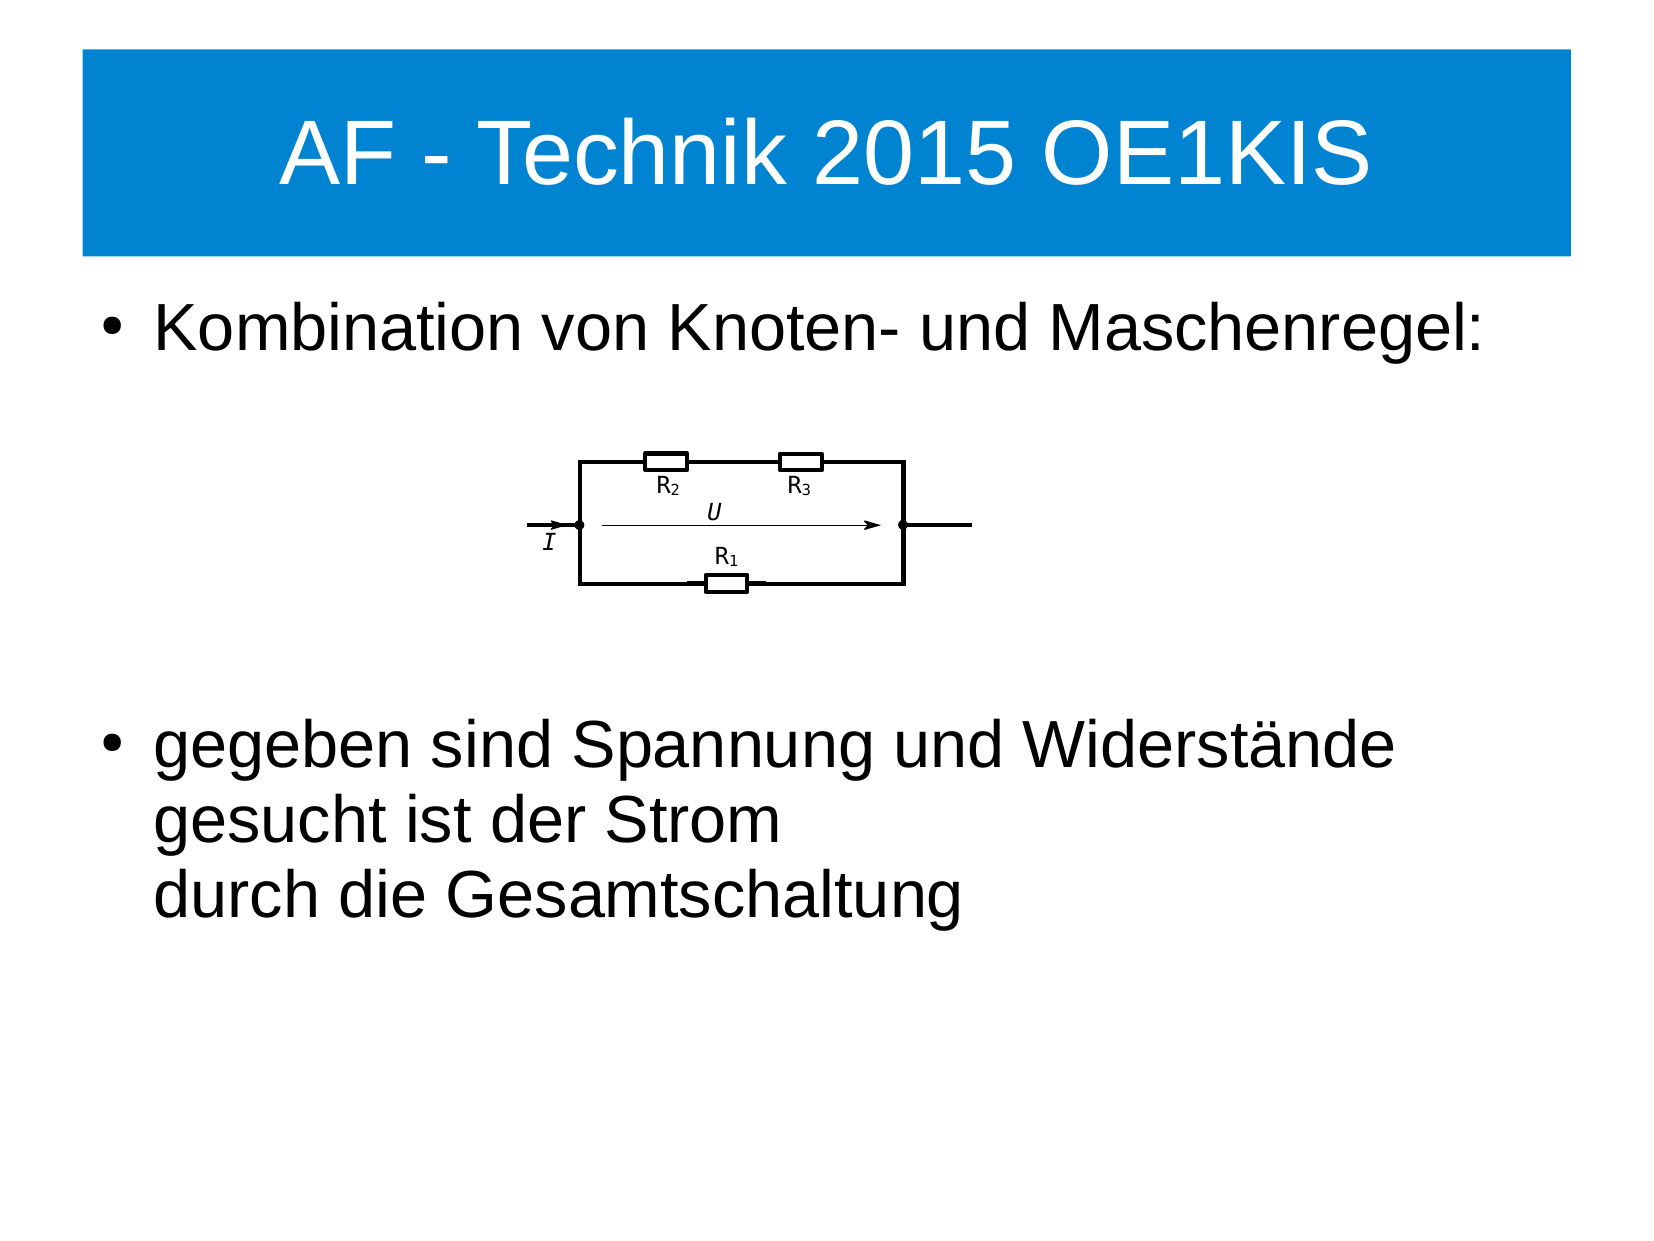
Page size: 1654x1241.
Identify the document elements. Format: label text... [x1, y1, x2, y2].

picture [263, 285, 1141, 1241]
list Kombination von Knoten- und Maschenregel: gegeben sind Spannung und Widerstände gesucht ist der Strom durch die Gesamtschaltung [82, 290, 263, 1010]
list Kombination von Knoten- und Maschenregel: gegeben sind Spannung und Widerstände gesucht ist der Strom durch die Gesamtschaltung [1141, 290, 1571, 1010]
title AF - Technik 2015 OE1KIS [82, 49, 1571, 257]
